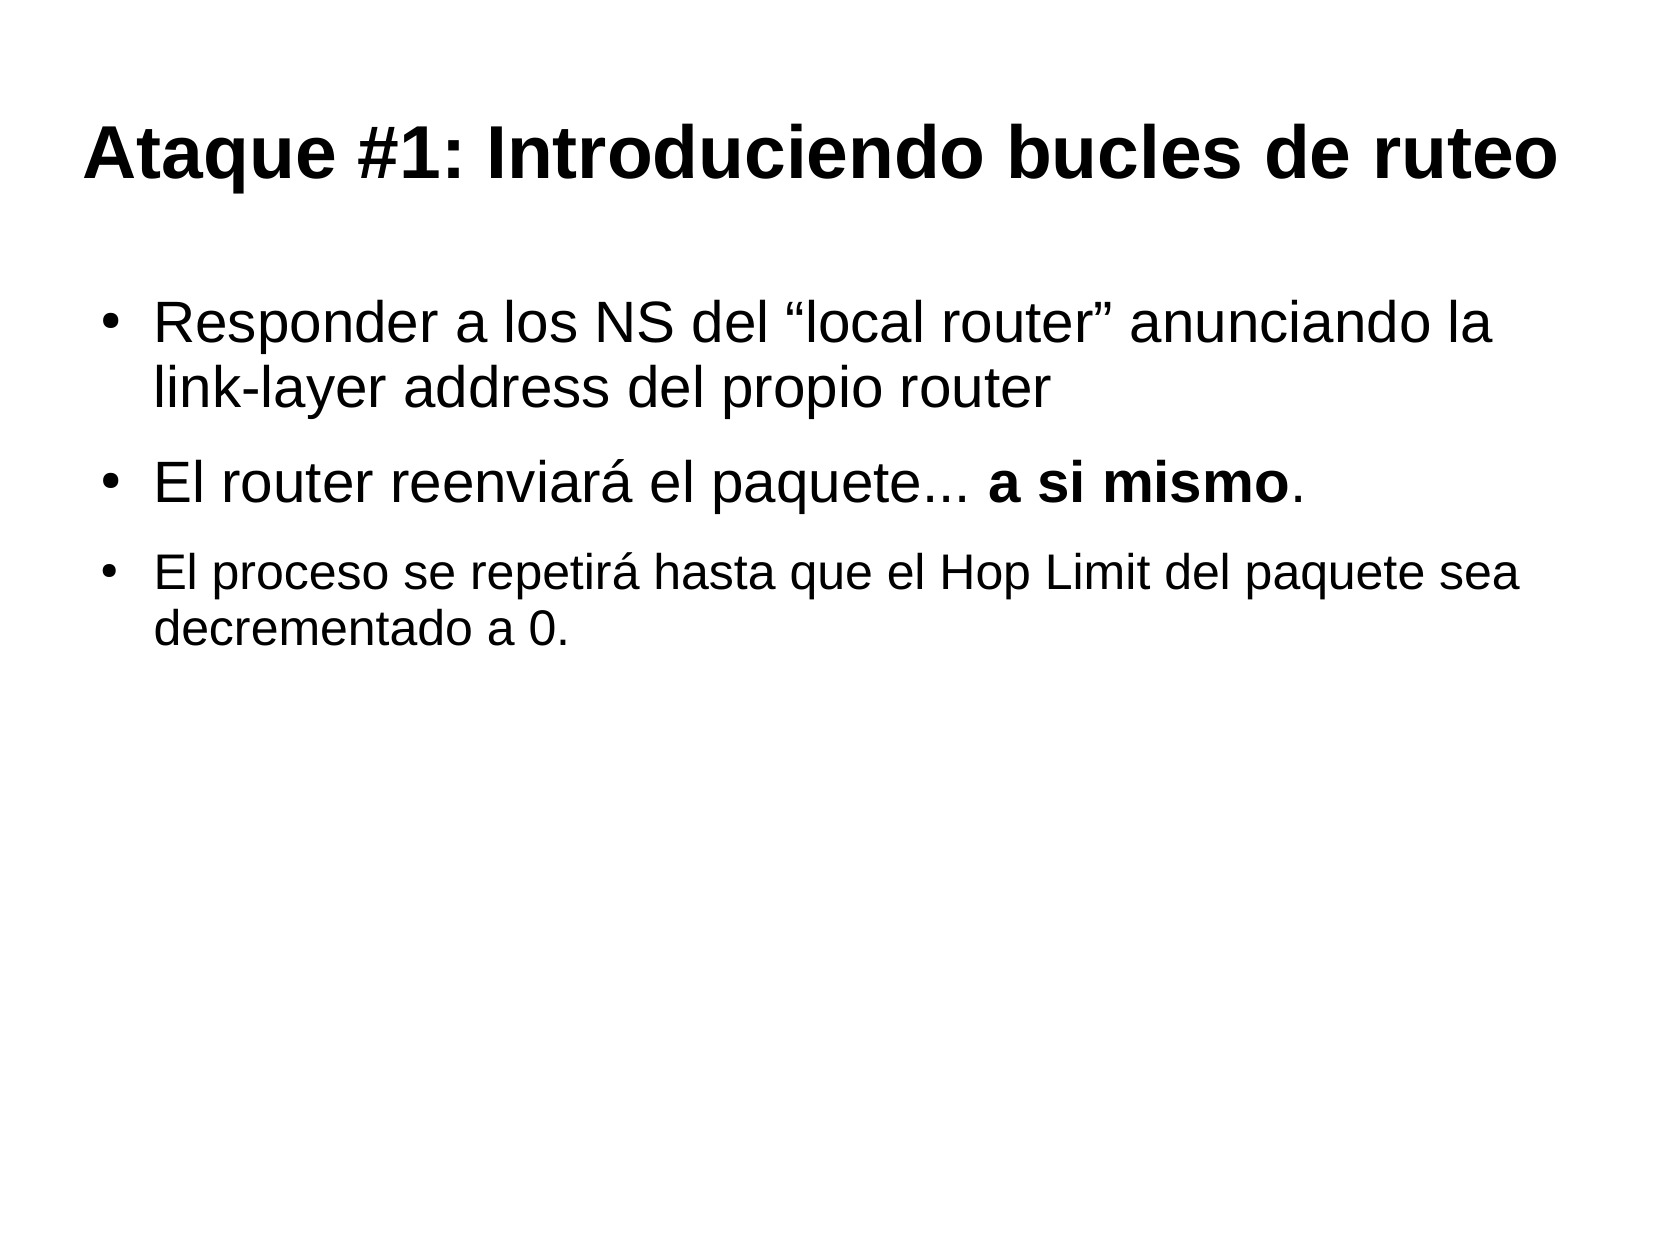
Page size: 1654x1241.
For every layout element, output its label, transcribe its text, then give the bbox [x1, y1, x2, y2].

title Ataque #1: Introduciendo bucles de ruteo [82, 49, 1571, 257]
list Responder a los NS del “local router” anunciando la link-layer address del propio router El router reenviará el paquete... a si mismo. El proceso se repetirá hasta que el Hop Limit del paquete sea decrementado a 0. [82, 290, 1571, 1109]
